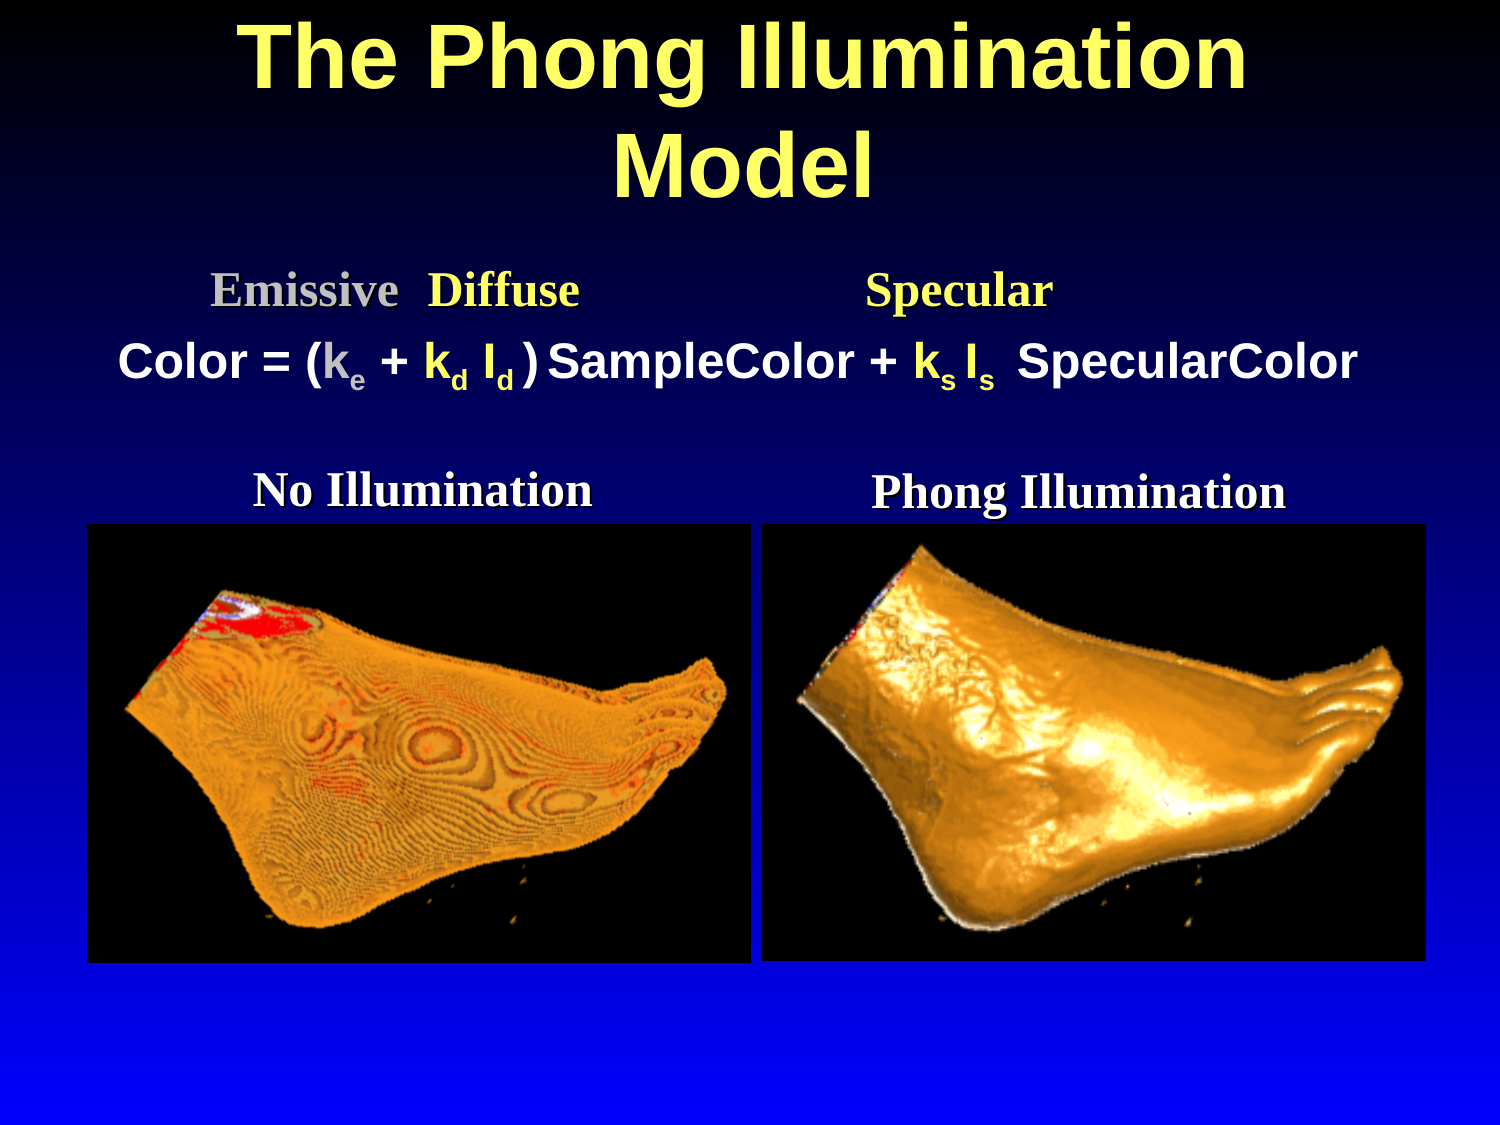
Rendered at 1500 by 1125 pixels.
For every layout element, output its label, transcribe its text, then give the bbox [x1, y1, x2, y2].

text_box Color = (ke + kd Id ) SampleColor + ks Is SpecularColor [94, 324, 1382, 400]
text_box Emissive [195, 249, 412, 325]
picture [762, 524, 1426, 961]
picture [87, 524, 751, 964]
text_box Specular [849, 249, 1070, 325]
text_box Diffuse [412, 249, 596, 325]
text_box No Illumination [237, 450, 609, 526]
text_box Phong Illumination [856, 451, 1302, 527]
title The Phong Illumination Model [99, 0, 1388, 225]
